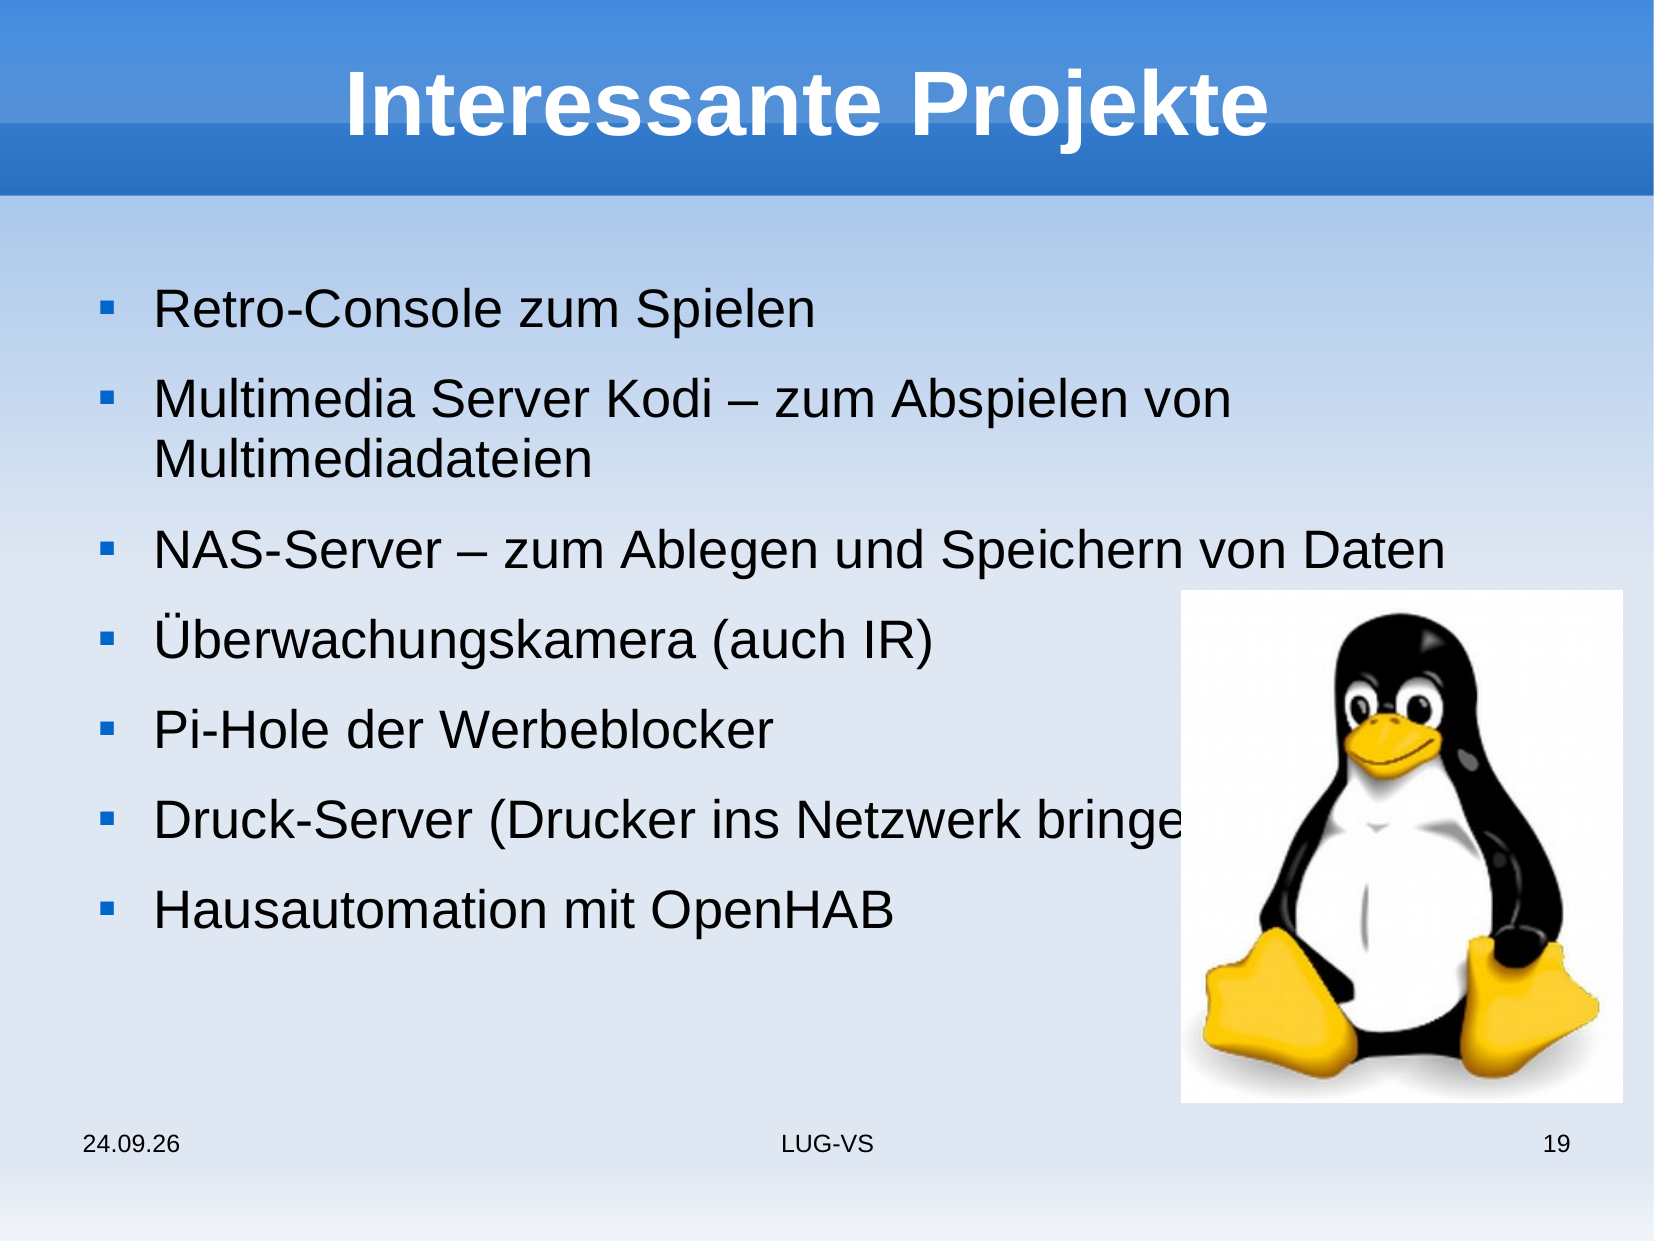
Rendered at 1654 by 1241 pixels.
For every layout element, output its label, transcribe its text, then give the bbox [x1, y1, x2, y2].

list Retro-Console zum Spielen Multimedia Server Kodi – zum Abspielen von Multimediadateien NAS-Server – zum Ablegen und Speichern von Daten Überwachungskamera (auch IR) Pi-Hole der Werbeblocker Druck-Server (Drucker ins Netzwerk bringen) Hausautomation mit OpenHAB [82, 278, 1571, 1097]
title Interessante Projekte [76, 0, 1565, 208]
picture [0, 0, 1654, 1241]
